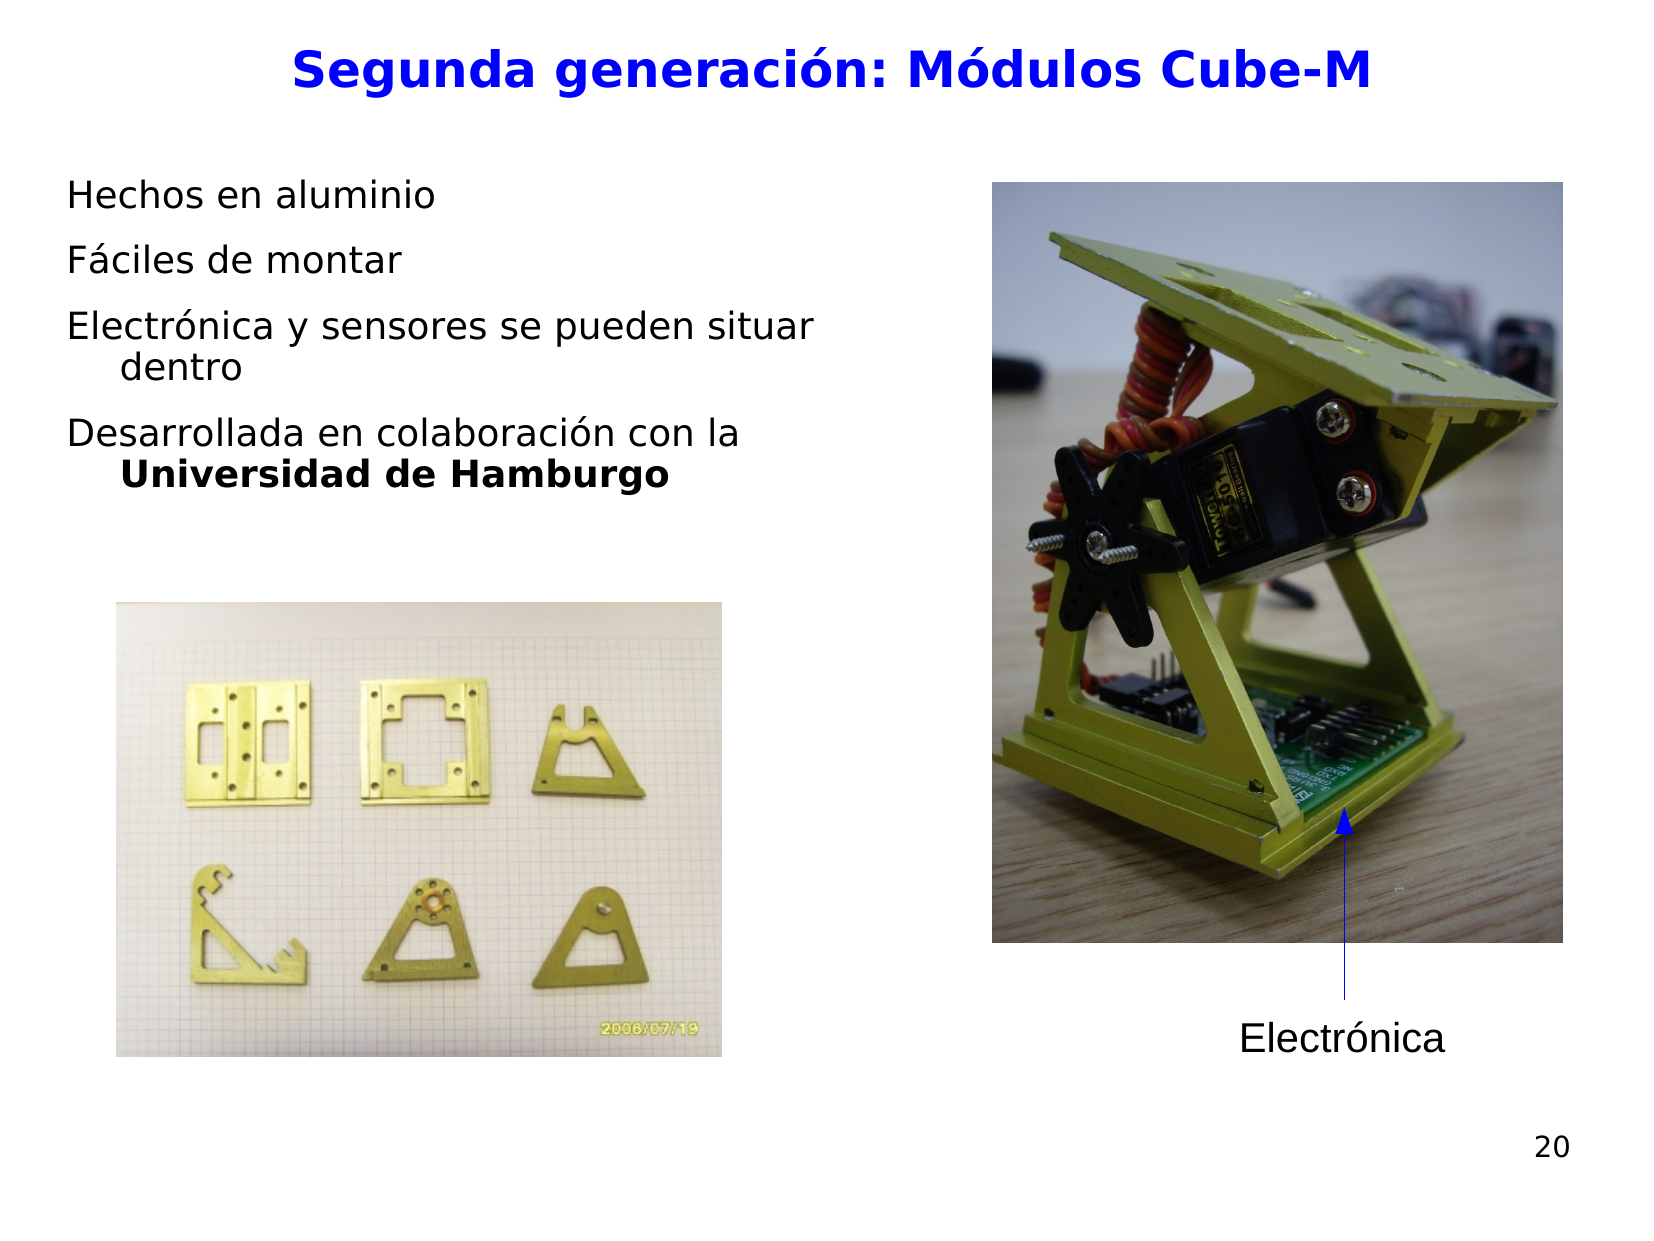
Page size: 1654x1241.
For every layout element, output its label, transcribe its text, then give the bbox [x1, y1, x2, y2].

text_box [992, 182, 1563, 943]
text_box Segunda generación: Módulos Cube-M [276, 33, 1389, 107]
text_box Electrónica [1224, 1007, 1461, 1069]
list Hechos en aluminio Fáciles de montar Electrónica y sensores se pueden situar dentro Desarrollada en colaboración con la Universidad de Hamburgo [48, 175, 923, 498]
picture [116, 602, 722, 1057]
